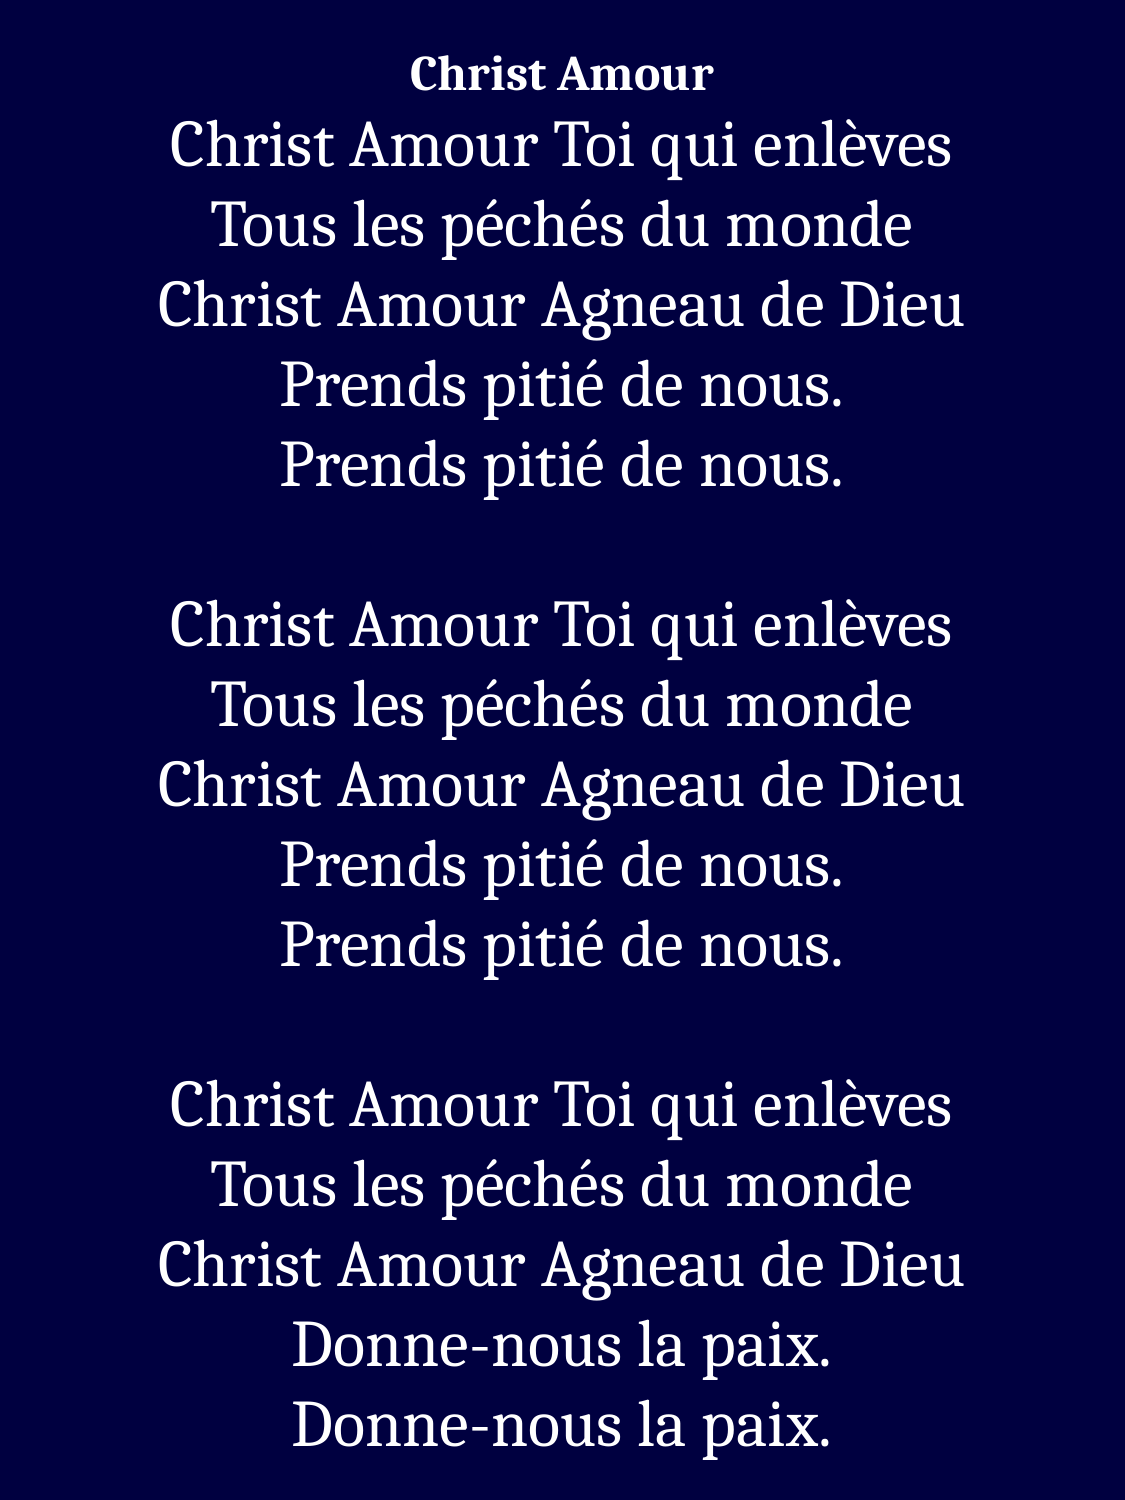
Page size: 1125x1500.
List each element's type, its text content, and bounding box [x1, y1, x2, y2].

text_box Christ Amour Christ Amour Toi qui enlèves Tous les péchés du monde Christ Amour Agneau de Dieu Prends pitié de nous. Prends pitié de nous. Christ Amour Toi qui enlèves Tous les péchés du monde Christ Amour Agneau de Dieu Prends pitié de nous. Prends pitié de nous. Christ Amour Toi qui enlèves Tous les péchés du monde Christ Amour Agneau de Dieu Donne-nous la paix. Donne-nous la paix. [126, 2, 999, 1498]
